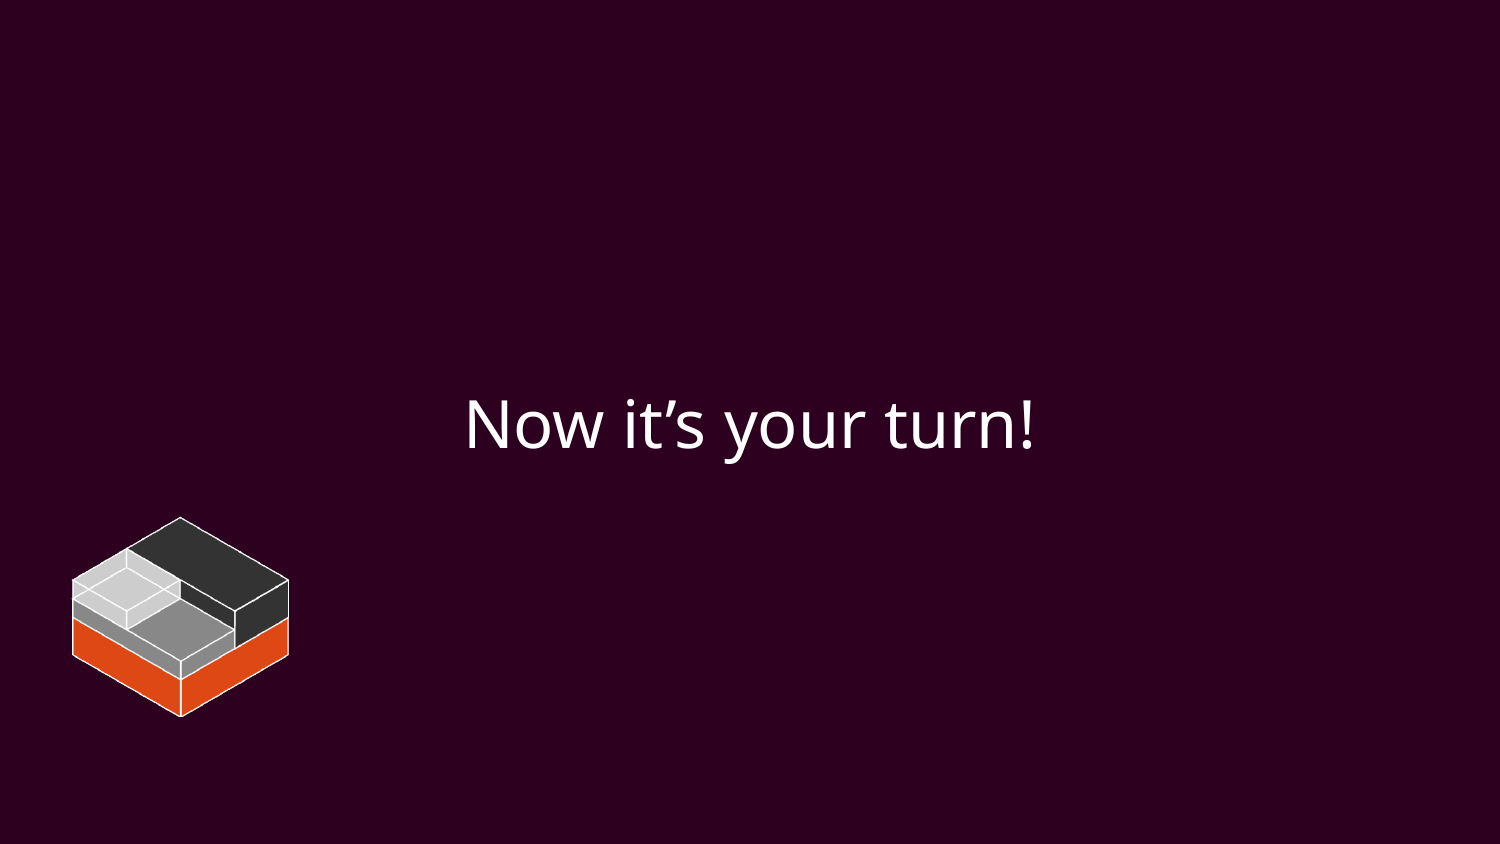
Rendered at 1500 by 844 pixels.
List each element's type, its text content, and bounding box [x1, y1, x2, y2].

picture [71, 516, 289, 717]
title Now it’s your turn! [112, 326, 1388, 517]
